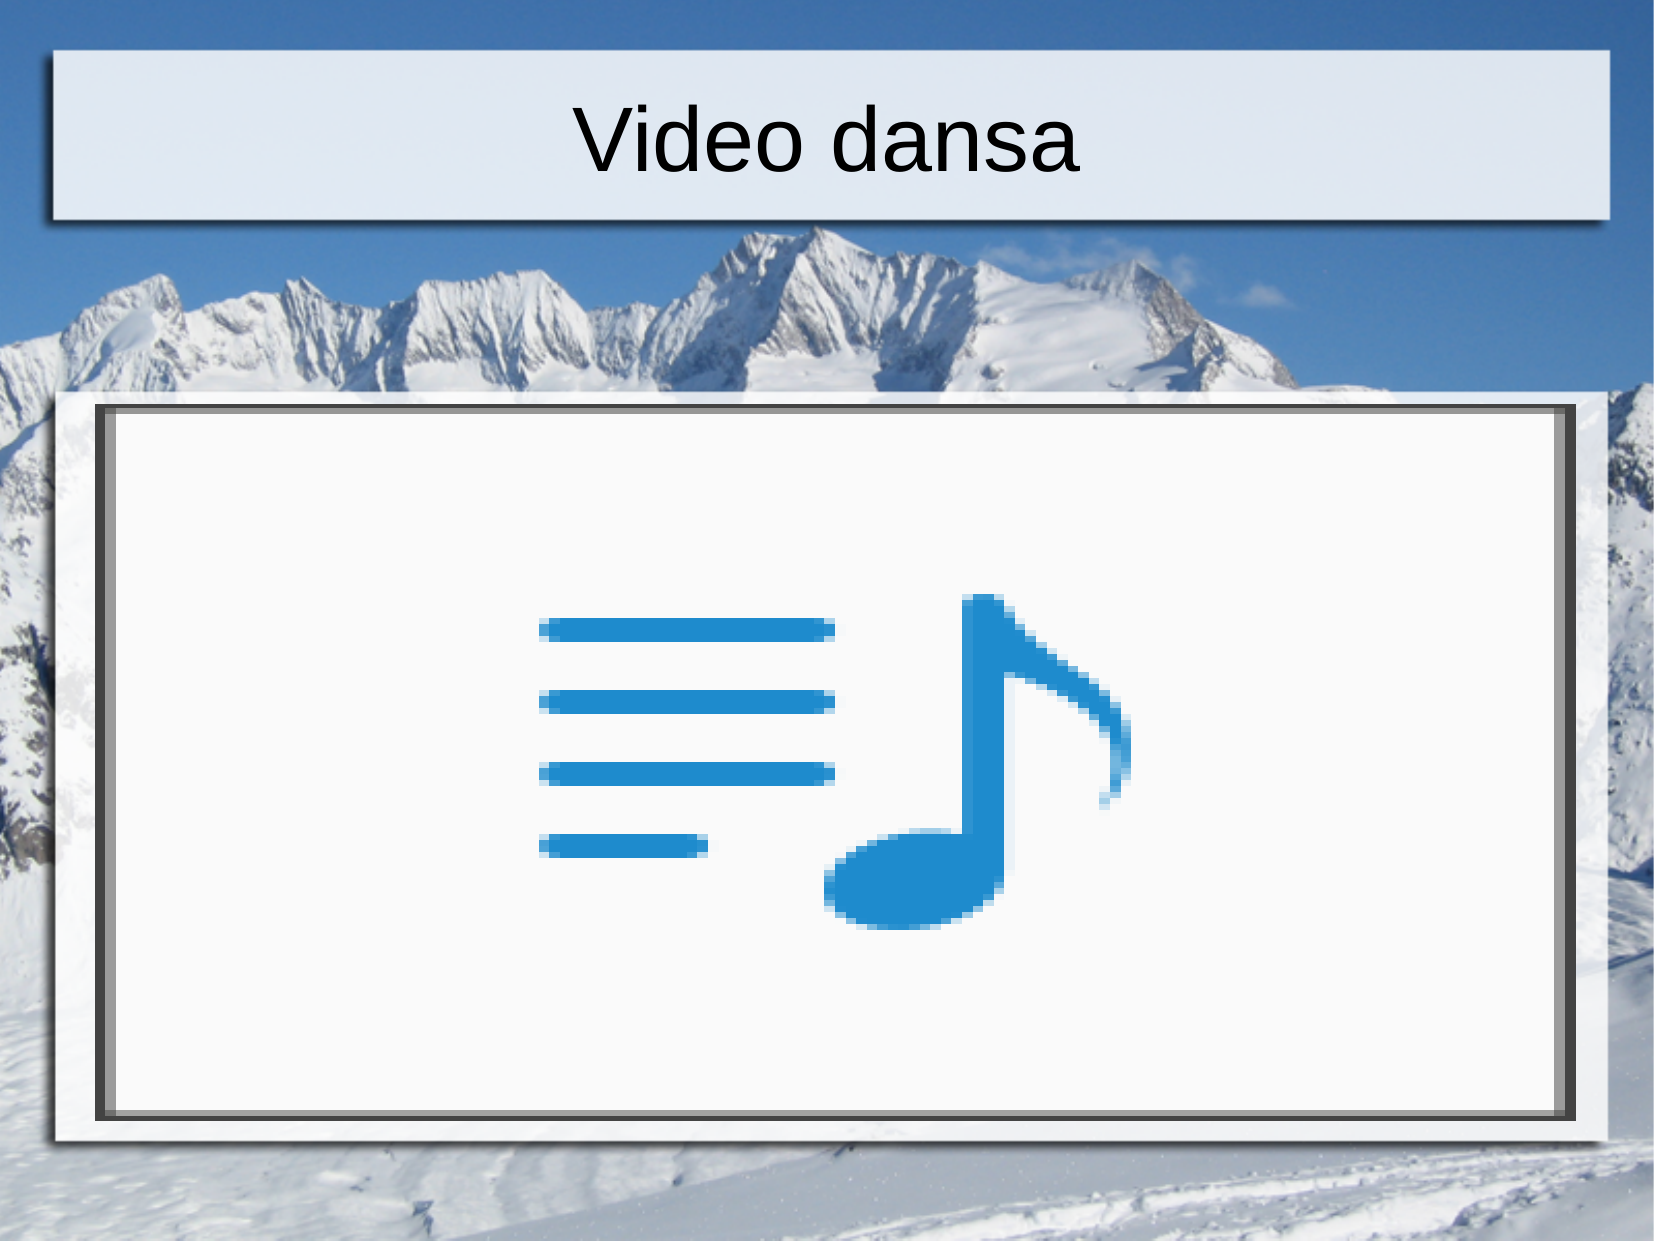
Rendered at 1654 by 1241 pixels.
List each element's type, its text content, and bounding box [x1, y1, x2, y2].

picture [0, 0, 1654, 1241]
title Video dansa [59, 61, 1595, 219]
text_box [94, 402, 1577, 1123]
